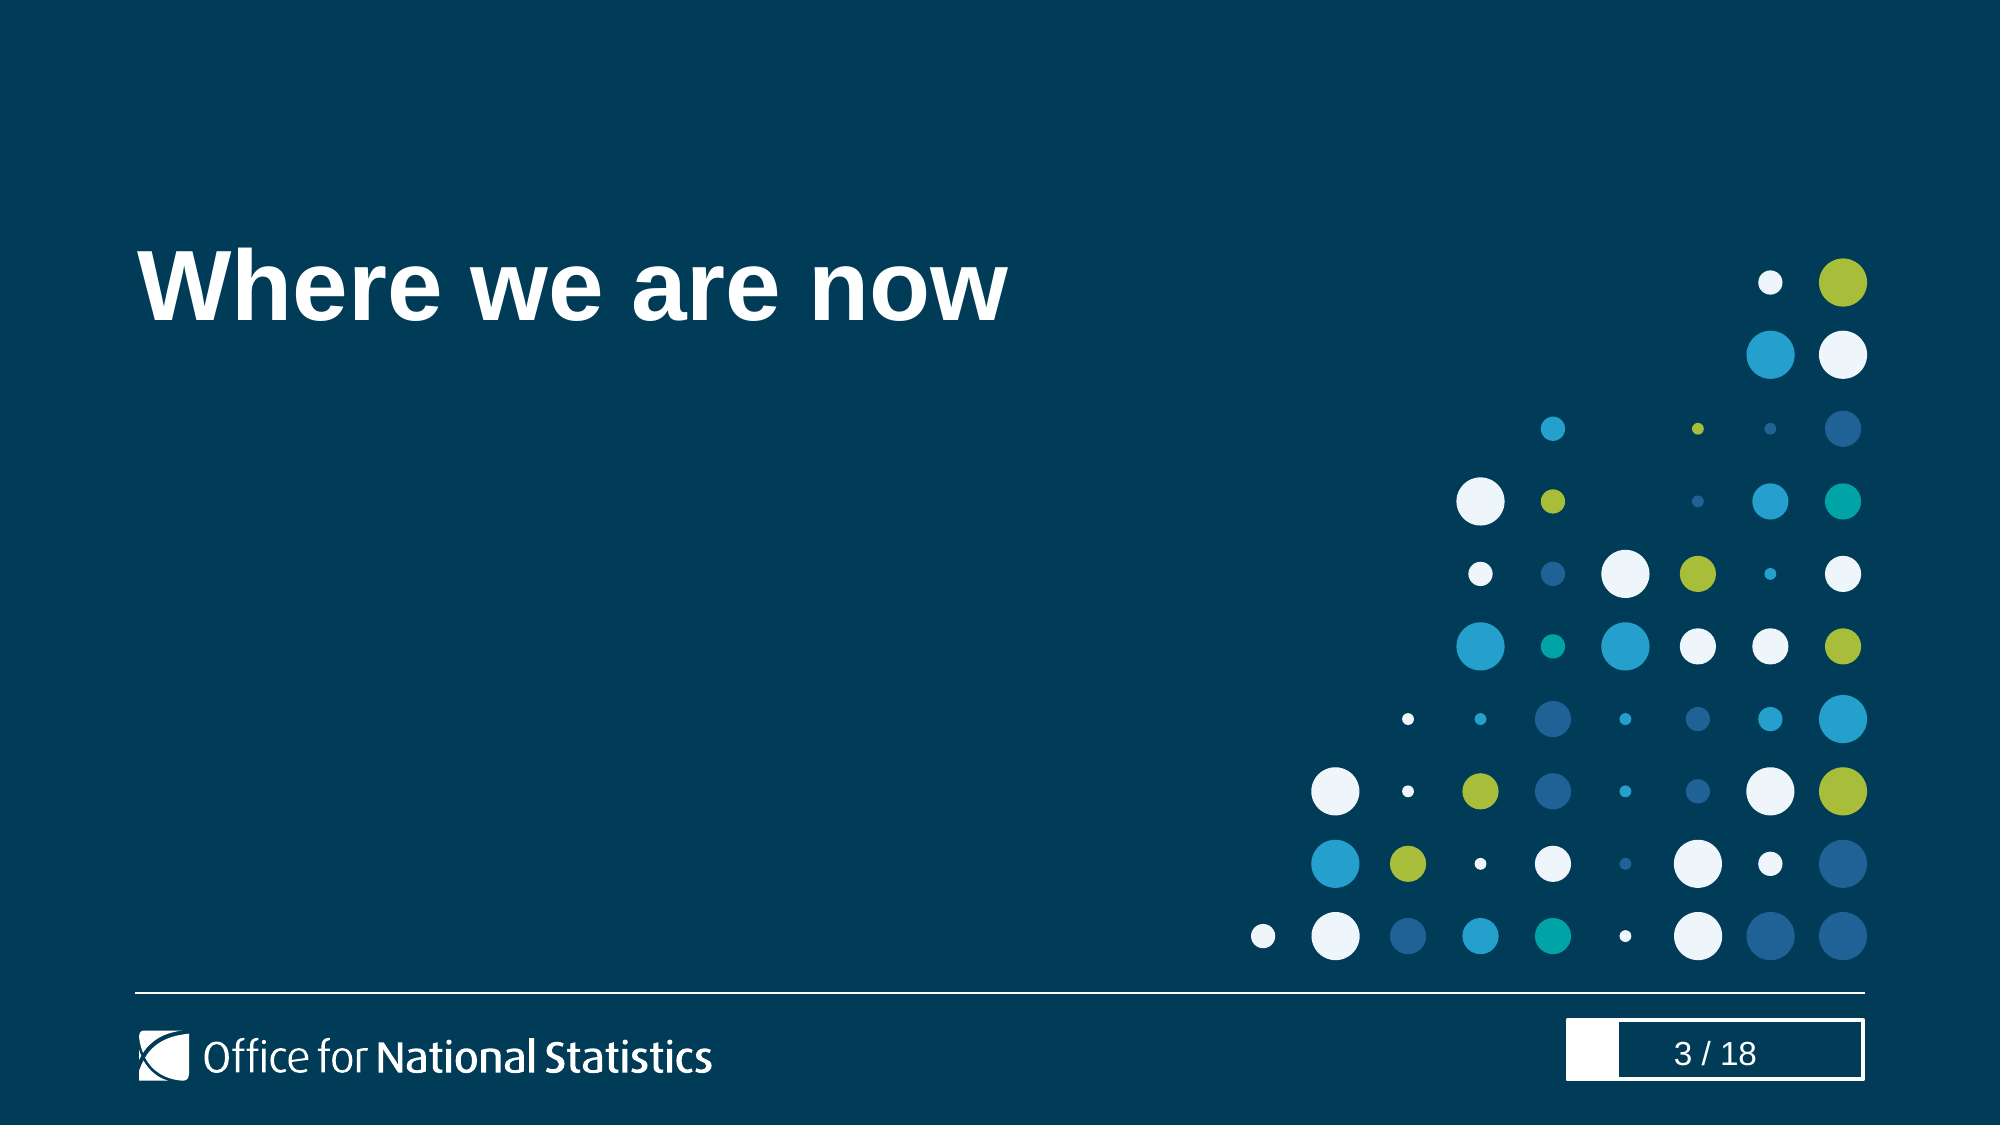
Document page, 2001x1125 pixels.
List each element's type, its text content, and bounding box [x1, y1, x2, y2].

text_box 3 / 18 [1568, 1020, 1863, 1079]
title Where we are now [137, 229, 1565, 566]
picture [1567, 1019, 1864, 1080]
